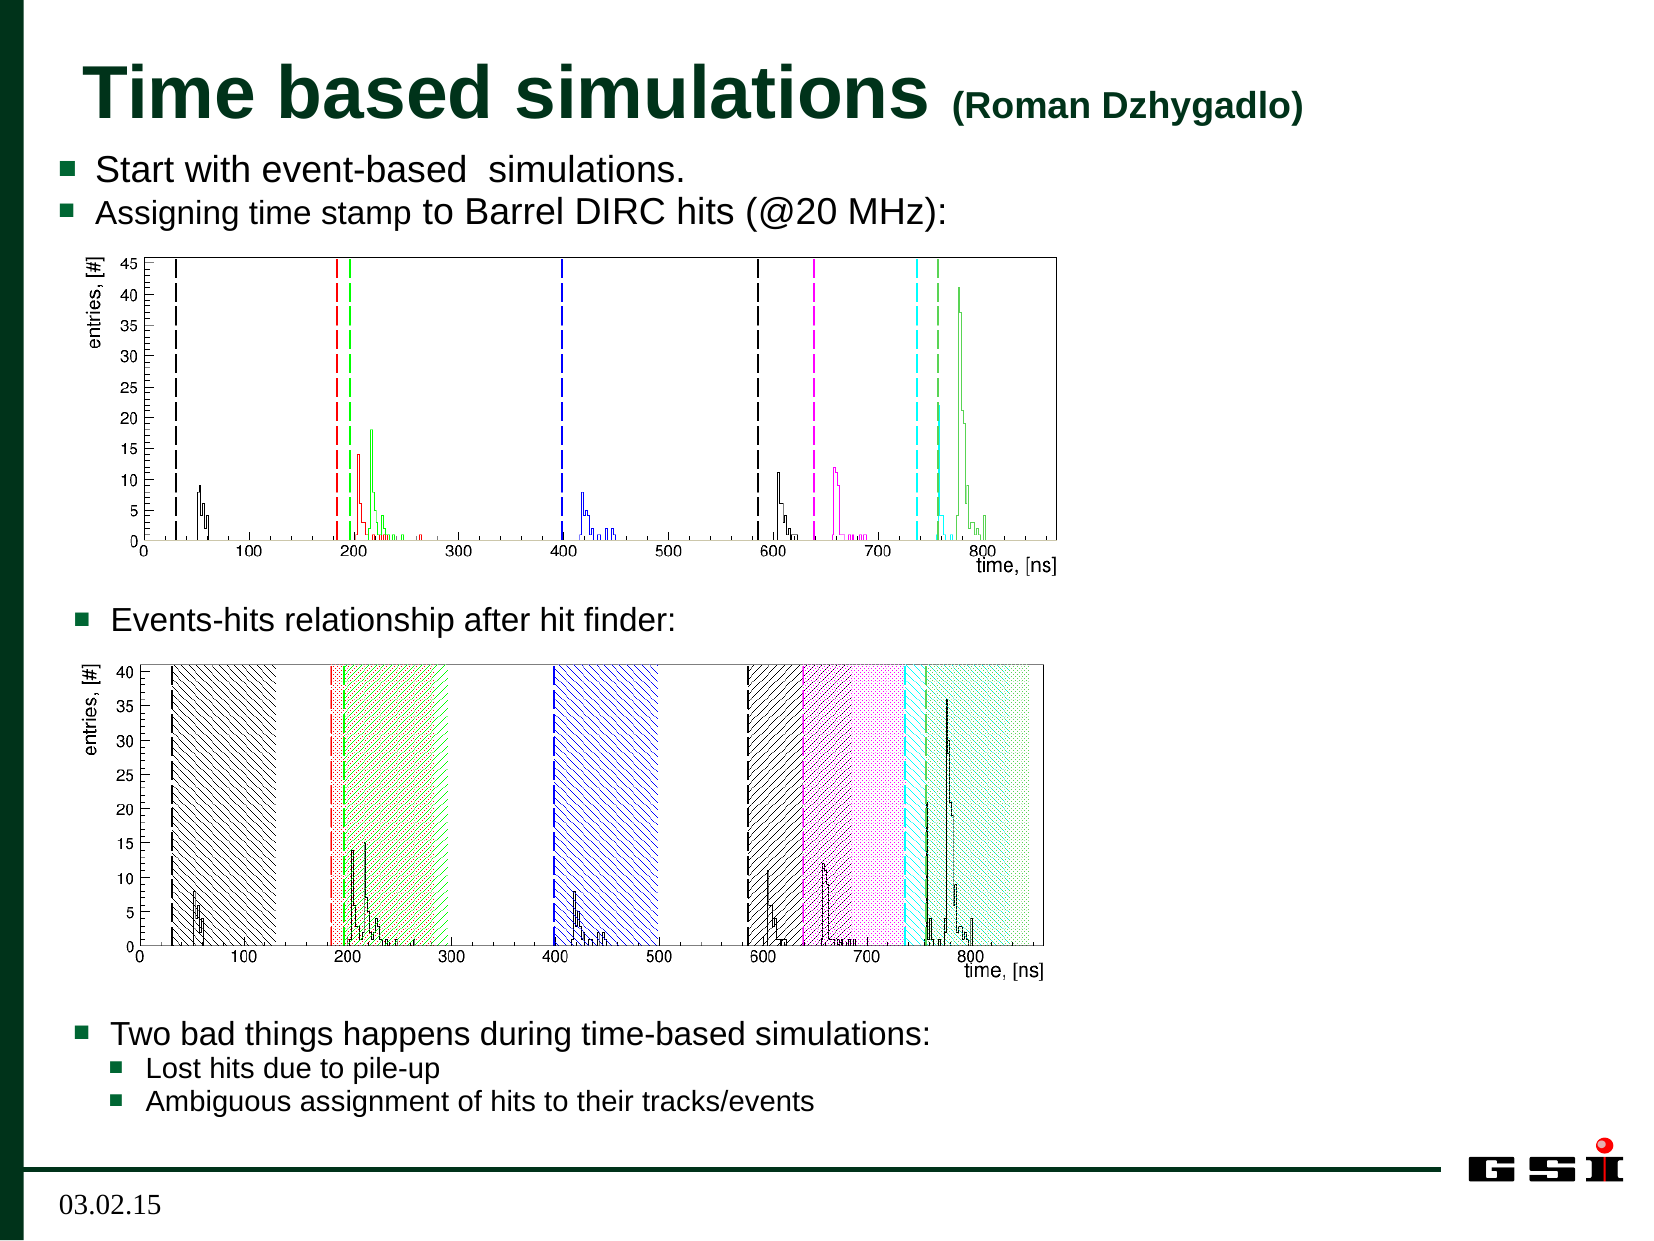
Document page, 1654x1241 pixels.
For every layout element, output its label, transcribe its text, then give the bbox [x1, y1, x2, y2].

title Time based simulations (Roman Dzhygadlo) [82, 23, 1571, 163]
text_box Two bad things happens during time-based simulations: Lost hits due to pile-up Ambiguous assignment of hits to their tracks/events [60, 1008, 1096, 1126]
picture [1464, 1132, 1626, 1193]
text_box Events-hits relationship after hit finder: [60, 594, 1096, 652]
picture [27, 629, 1156, 981]
text_box Start with event-based simulations. Assigning time stamp to Barrel DIRC hits (@20 MHz): [45, 141, 1186, 241]
picture [30, 221, 1170, 576]
